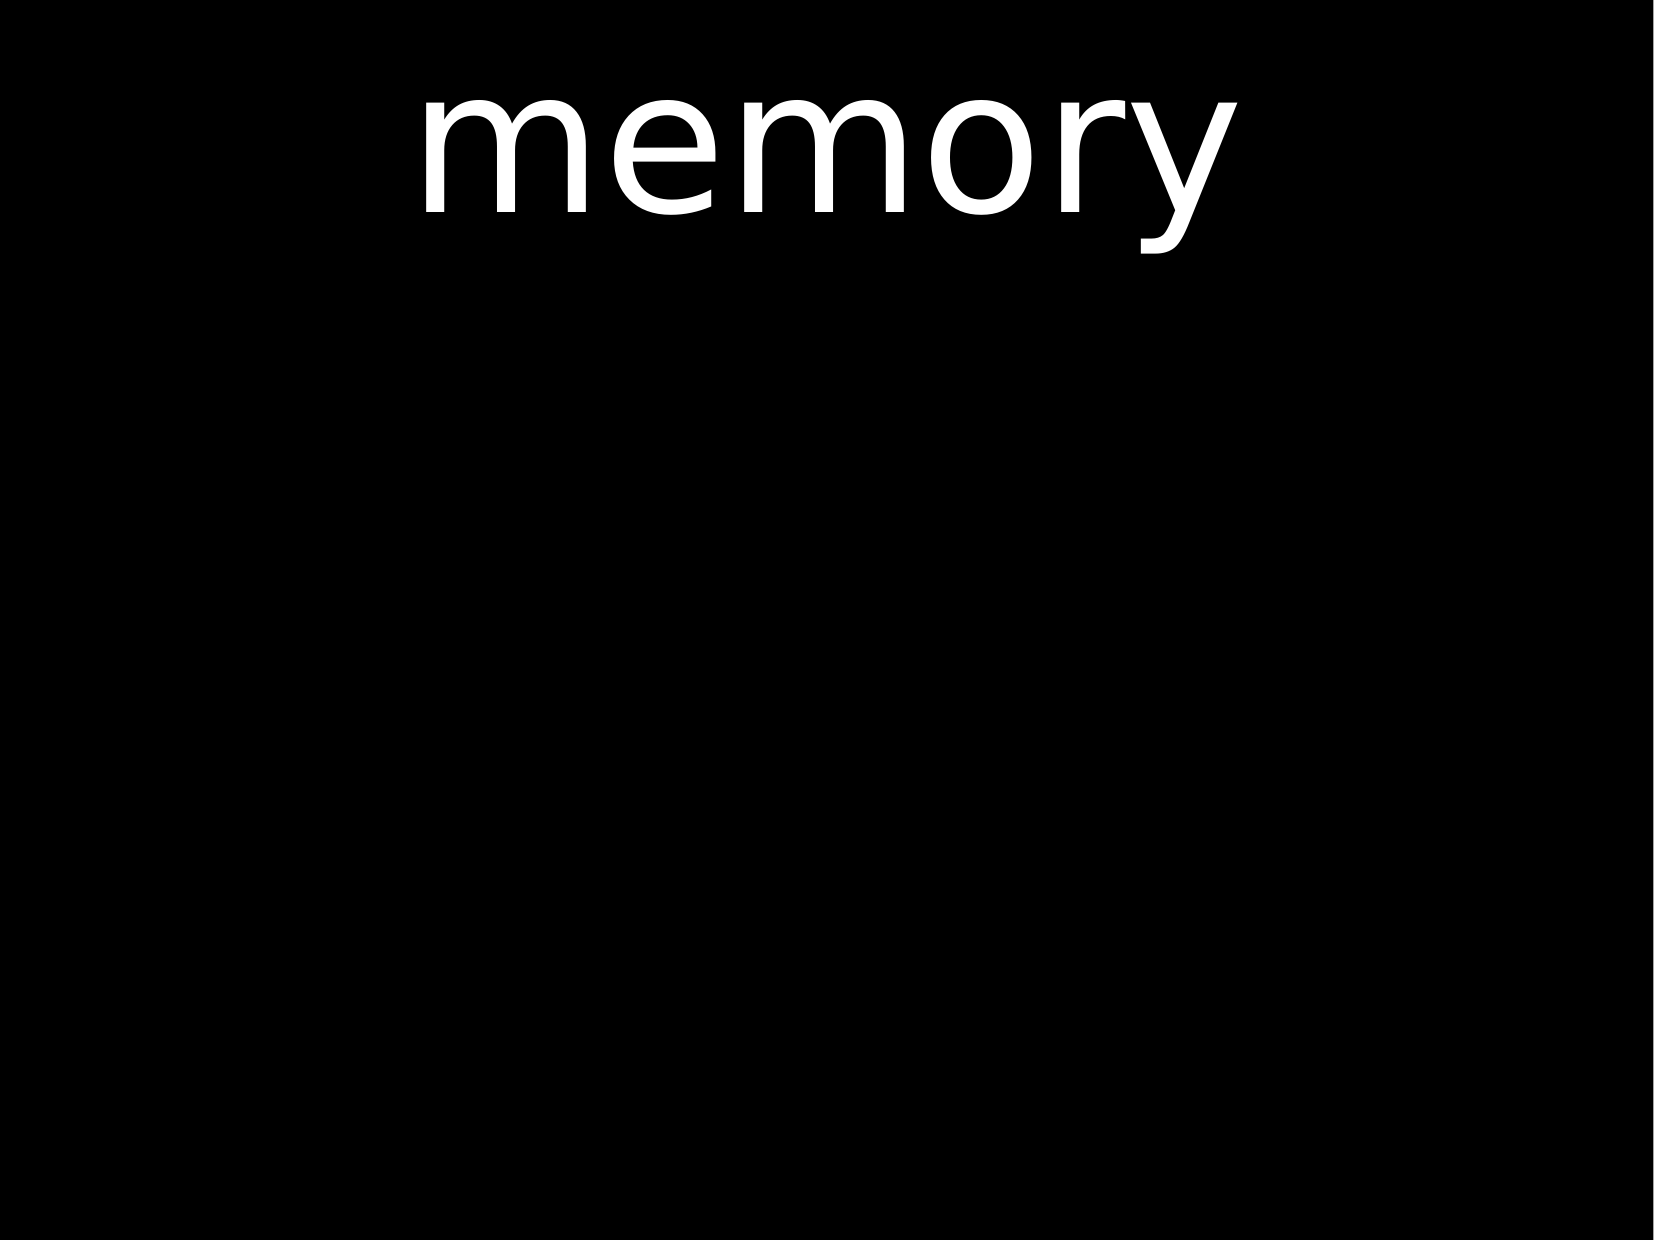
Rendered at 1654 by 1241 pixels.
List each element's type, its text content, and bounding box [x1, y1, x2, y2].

title memory [82, 35, 1570, 269]
